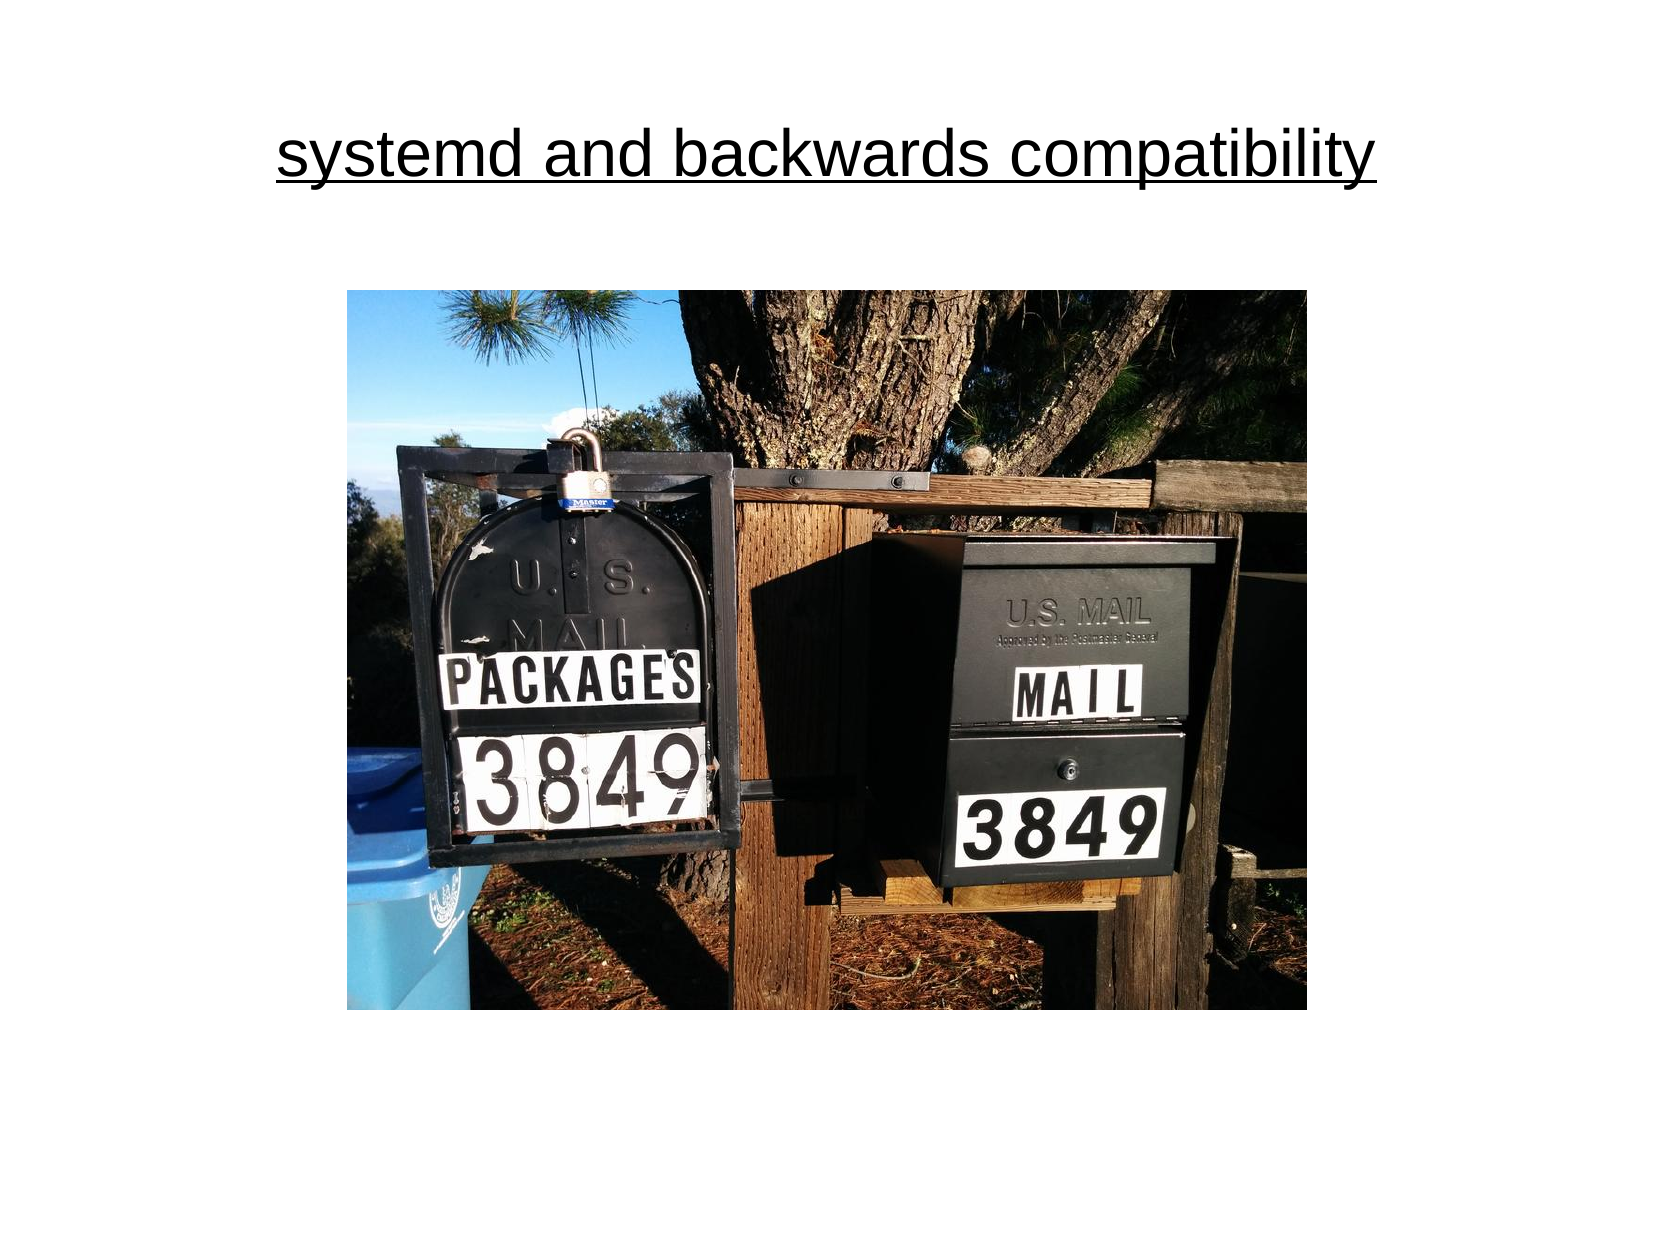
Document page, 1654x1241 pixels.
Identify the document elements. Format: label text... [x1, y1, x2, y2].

picture [347, 290, 1307, 1010]
title systemd and backwards compatibility [82, 49, 1571, 257]
